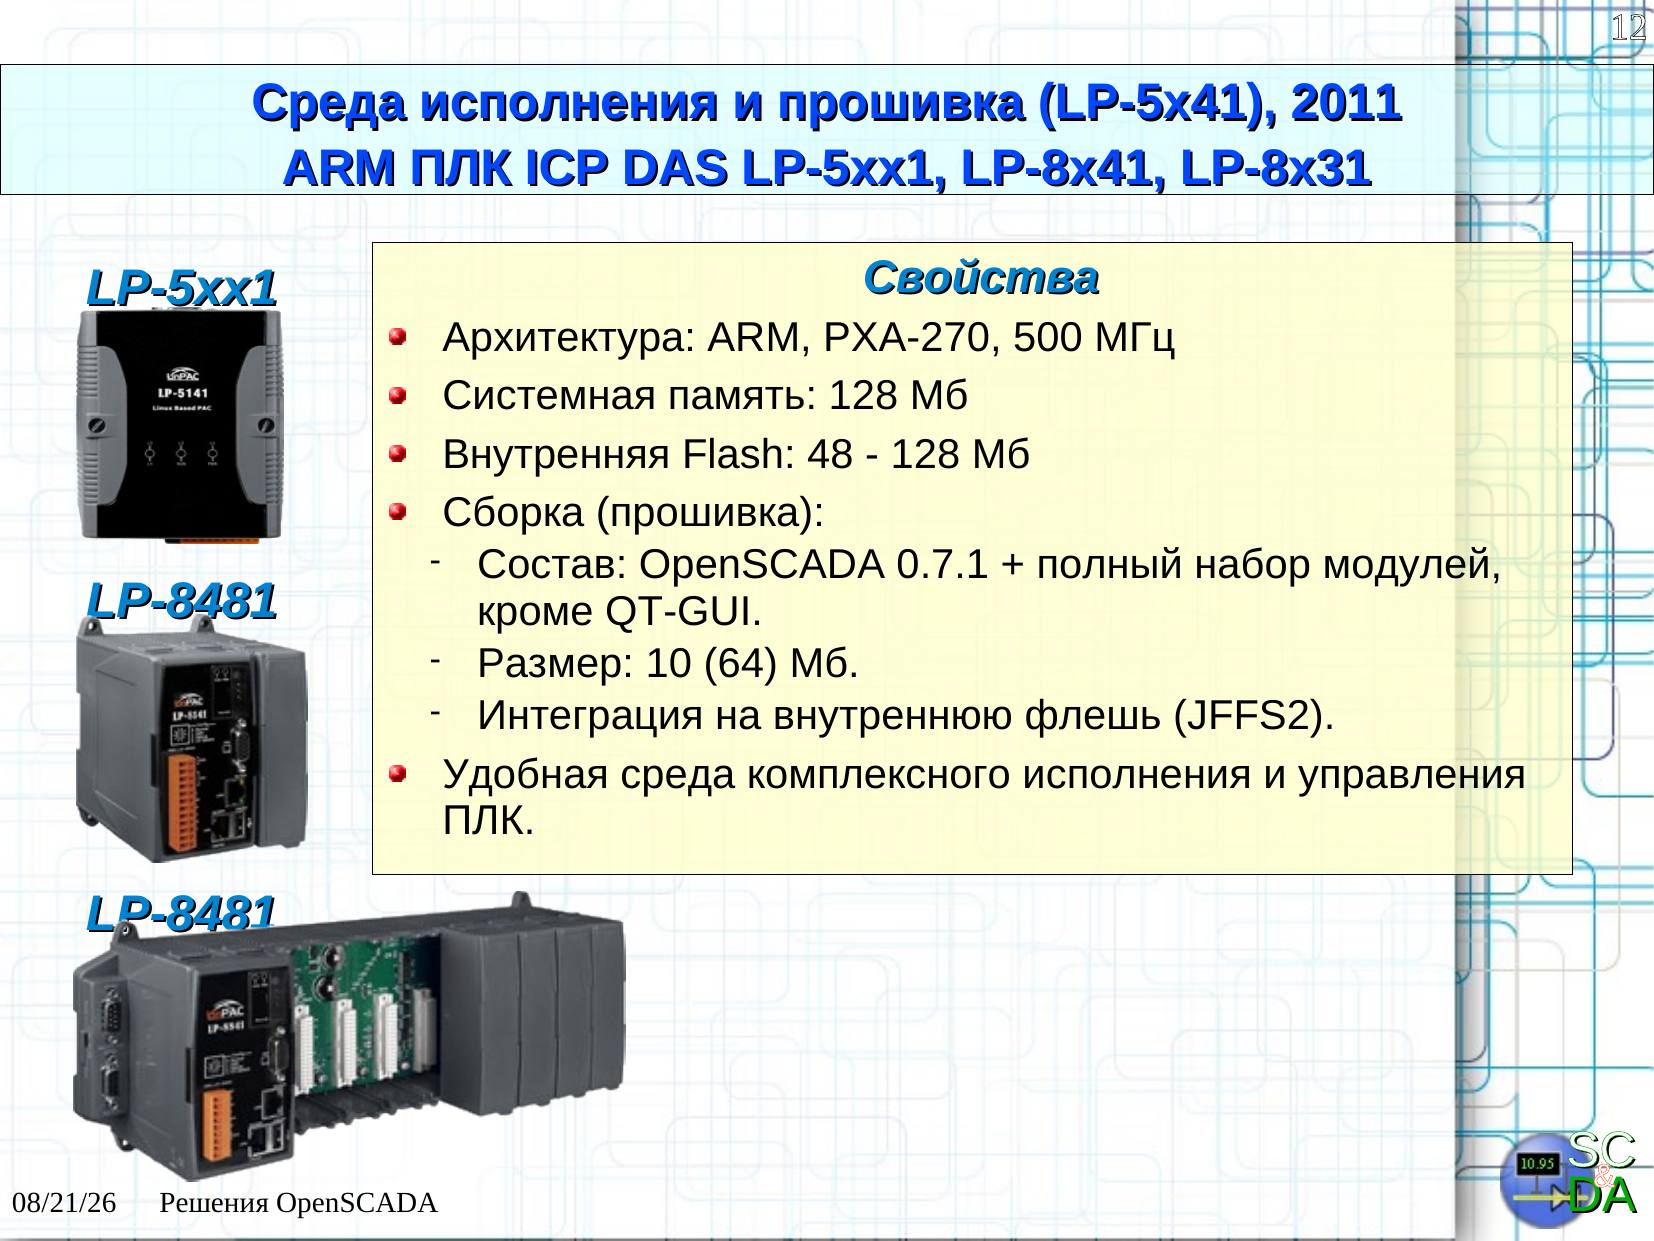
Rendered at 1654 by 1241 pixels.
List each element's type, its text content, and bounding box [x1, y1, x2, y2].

text_box LP-8481 [70, 875, 298, 932]
picture [0, 0, 1654, 64]
text_box LP-8481 [70, 562, 298, 619]
list Свойства Архитектура: ARM, PXA-270, 500 МГц Системная память: 128 Мб Внутренняя Flash: 48 - 128 Мб Сборка (прошивка): Состав: OpenSCADA 0.7.1 + полный набор модулей, кроме QT-GUI. Размер: 10 (64) Мб. Интеграция на внутреннюю флешь (JFFS2). Удобная среда комплексного исполнения и управления ПЛК. [372, 242, 1573, 875]
text_box LP-5xx1 [70, 249, 298, 306]
picture [0, 195, 1654, 1241]
title Среда исполнения и прошивка (LP-5x41), 2011 ARM ПЛК ICP DAS LP-5xx1, LP-8x41, LP-8x31 [0, 68, 1654, 190]
